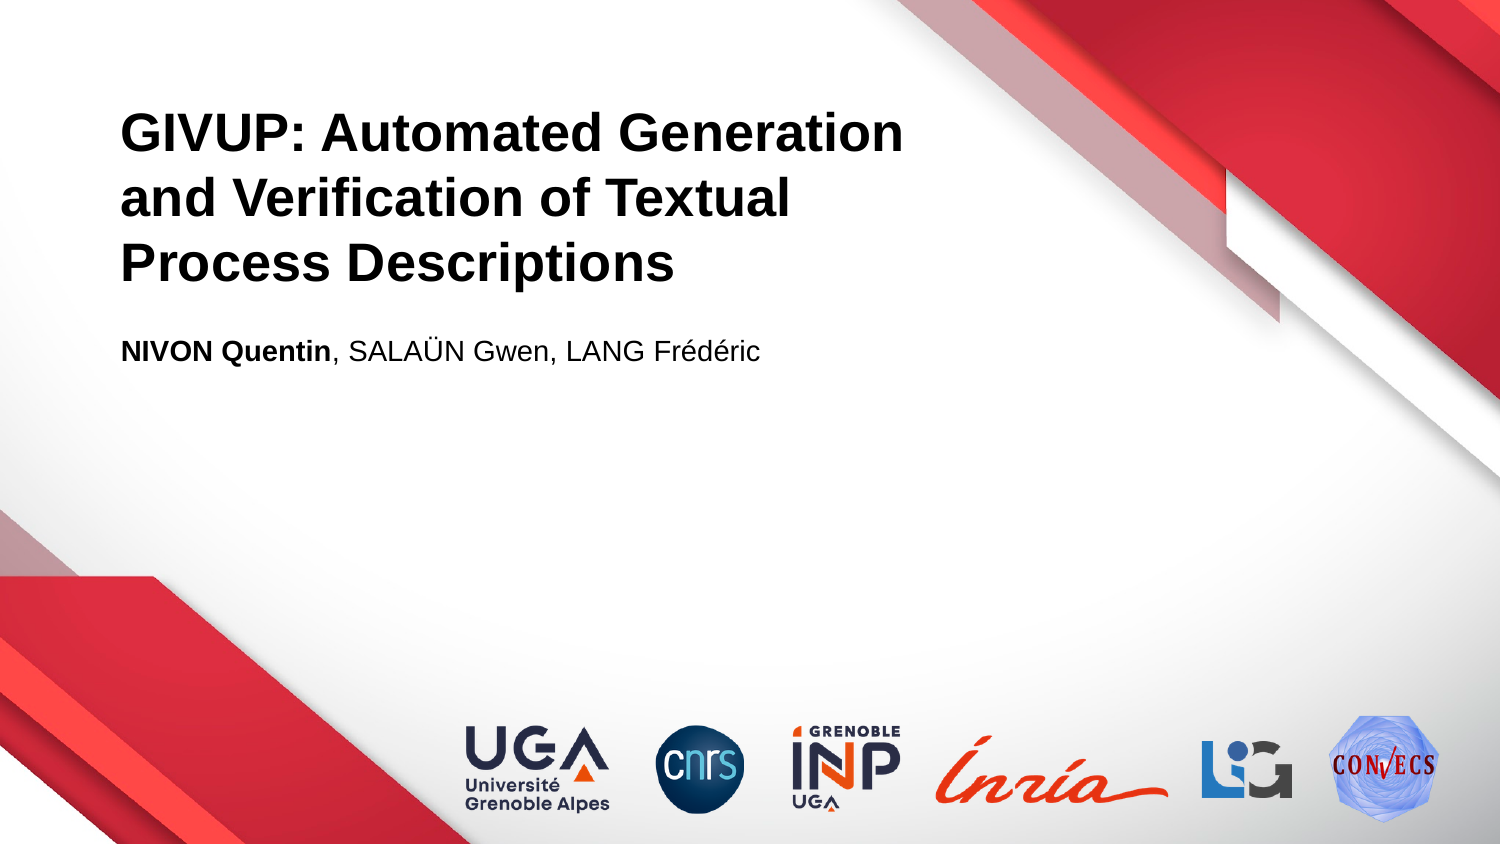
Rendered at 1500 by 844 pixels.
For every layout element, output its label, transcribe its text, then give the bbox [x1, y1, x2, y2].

text_box GIVUP: Automated Generation and Verification of Textual Process Descriptions [105, 82, 933, 318]
picture [0, 0, 1500, 844]
text_box NIVON Quentin, SALAÜN Gwen, LANG Frédéric [105, 317, 878, 471]
